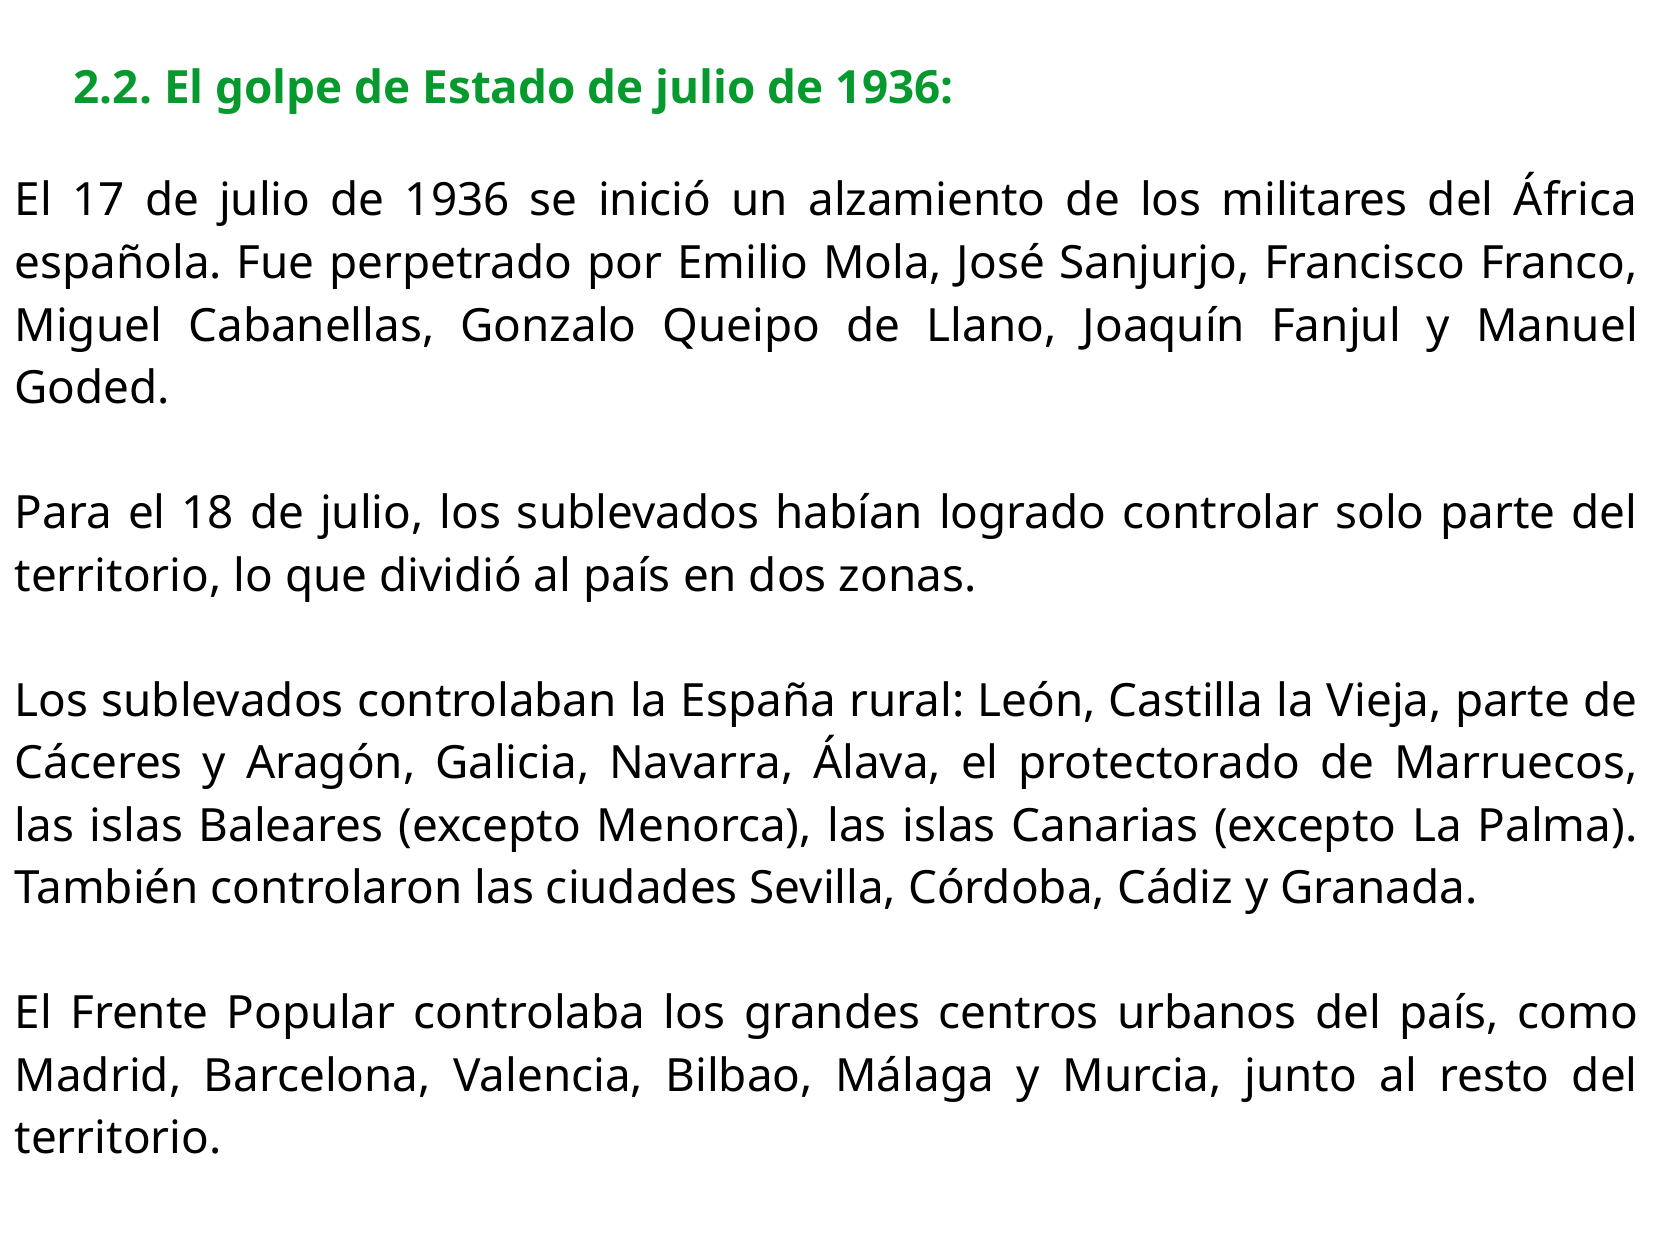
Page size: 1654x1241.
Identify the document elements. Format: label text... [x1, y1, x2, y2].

text_box 2.2. El golpe de Estado de julio de 1936: [59, 47, 1123, 119]
text_box El 17 de julio de 1936 se inició un alzamiento de los militares del África española. Fue perpetrado por Emilio Mola, José Sanjurjo, Francisco Franco, Miguel Cabanellas, Gonzalo Queipo de Llano, Joaquín Fanjul y Manuel Goded. Para el 18 de julio, los sublevados habían logrado controlar solo parte del territorio, lo que dividió al país en dos zonas. Los sublevados controlaban la España rural: León, Castilla la Vieja, parte de Cáceres y Aragón, Galicia, Navarra, Álava, el protectorado de Marruecos, las islas Baleares (excepto Menorca), las islas Canarias (excepto La Palma). También controlaron las ciudades Sevilla, Córdoba, Cádiz y Granada. El Frente Popular controlaba los grandes centros urbanos del país, como Madrid, Barcelona, Valencia, Bilbao, Málaga y Murcia, junto al resto del territorio. [0, 159, 1654, 947]
